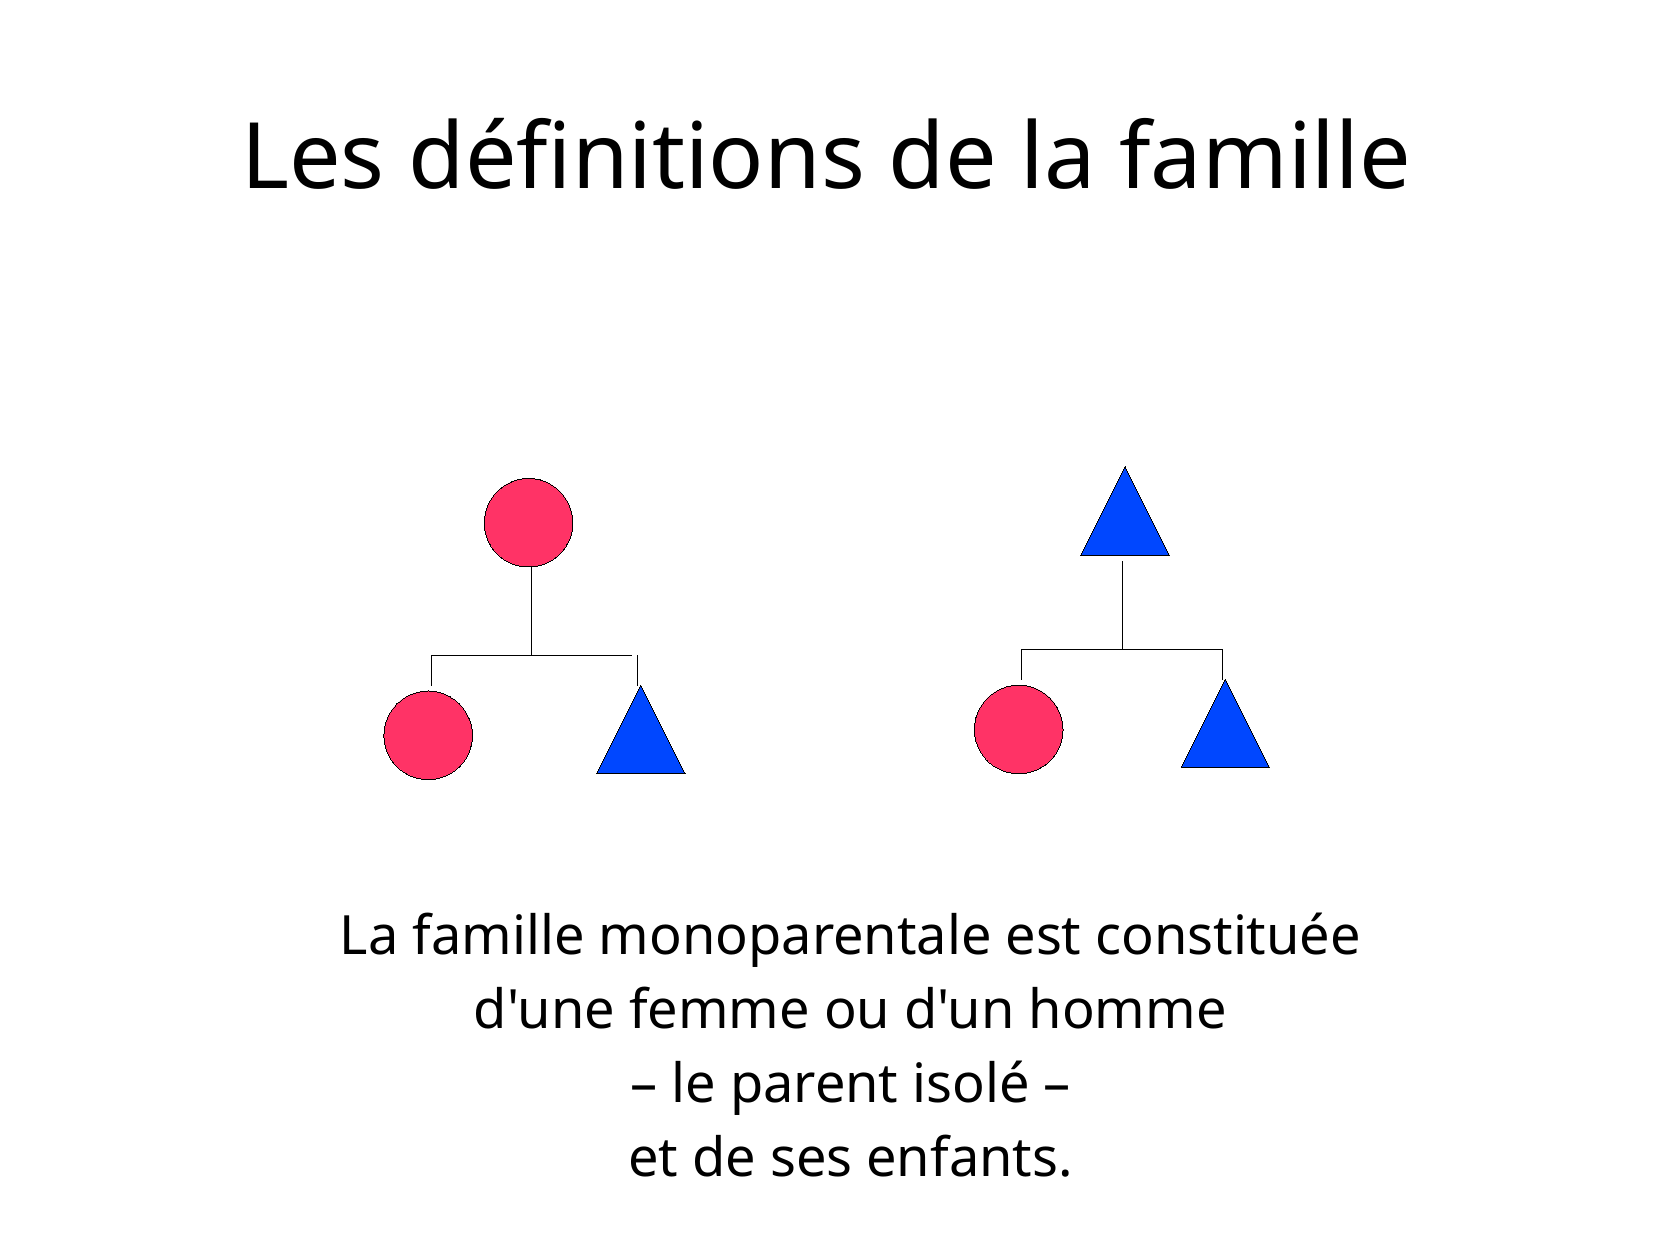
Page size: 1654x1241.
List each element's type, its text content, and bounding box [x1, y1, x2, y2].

text_box [974, 685, 1064, 774]
title Les définitions de la famille [82, 49, 1571, 257]
text_box [596, 685, 686, 774]
text_box La famille monoparentale est constituée d'une femme ou d'un homme – le parent isolé – et de ses enfants. [324, 912, 1229, 1177]
text_box [1080, 466, 1170, 556]
text_box [383, 690, 473, 780]
text_box [484, 478, 573, 567]
text_box [1181, 679, 1270, 768]
